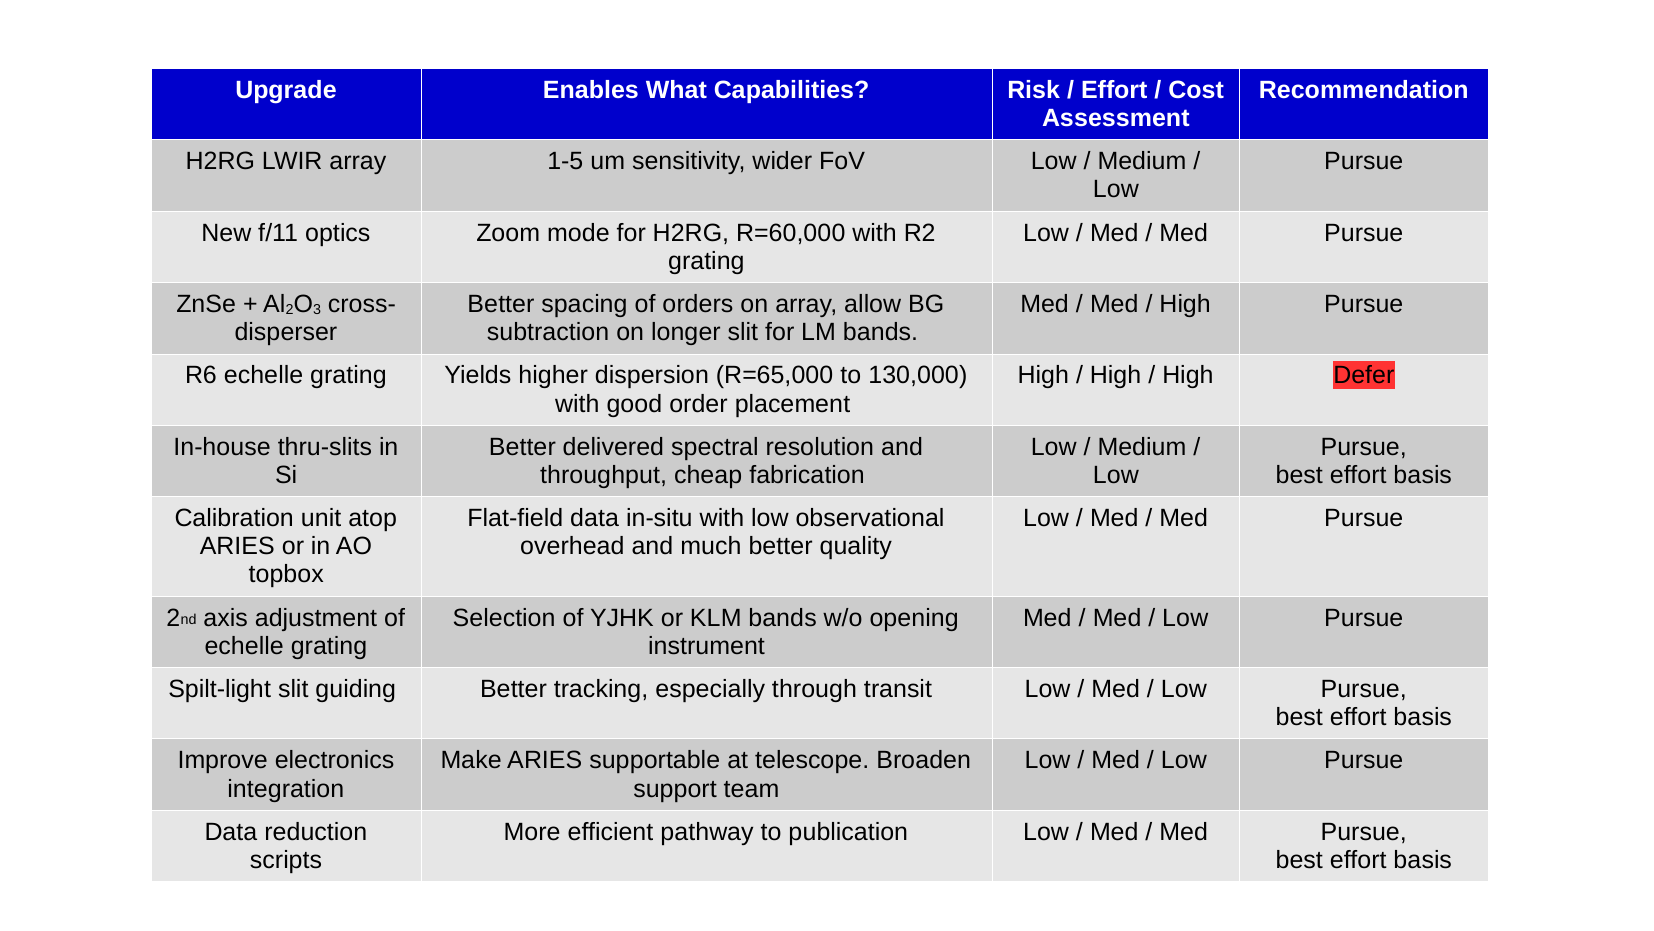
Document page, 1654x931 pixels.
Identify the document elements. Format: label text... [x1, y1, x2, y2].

table_cell Yields higher dispersion (R=65,000 to 130,000) with good order placement [422, 355, 992, 425]
table_cell Better delivered spectral resolution and throughput, cheap fabrication [422, 426, 992, 496]
table_cell New f/11 optics [152, 212, 421, 282]
table_cell Pursue, best effort basis [1240, 426, 1488, 496]
table_header Risk / Effort / Cost Assessment [993, 69, 1239, 139]
table_cell Data reduction scripts [152, 811, 421, 881]
table_cell Low / Med / Low [993, 739, 1239, 810]
table_cell Make ARIES supportable at telescope. Broaden support team [422, 739, 992, 810]
table_cell H2RG LWIR array [152, 140, 421, 211]
table_cell Pursue [1240, 212, 1488, 282]
table_cell Better tracking, especially through transit [422, 668, 992, 738]
table_cell Med / Med / Low [993, 597, 1239, 667]
table_cell Low / Medium / Low [993, 140, 1239, 211]
table_cell Improve electronics integration [152, 739, 421, 810]
table_cell Zoom mode for H2RG, R=60,000 with R2 grating [422, 212, 992, 282]
table_cell R6 echelle grating [152, 355, 421, 425]
table_cell 2nd axis adjustment of echelle grating [152, 597, 421, 667]
table_cell 1-5 um sensitivity, wider FoV [422, 140, 992, 211]
table_cell Pursue [1240, 597, 1488, 667]
table_cell Pursue [1240, 140, 1488, 211]
table_cell Med / Med / High [993, 283, 1239, 354]
table_cell Pursue [1240, 739, 1488, 810]
table_cell Low / Med / Low [993, 668, 1239, 738]
table_cell Pursue, best effort basis [1240, 811, 1488, 881]
table_cell Flat-field data in-situ with low observational overhead and much better quality [422, 497, 992, 596]
table_cell Low / Med / Med [993, 497, 1239, 596]
table_cell Selection of YJHK or KLM bands w/o opening instrument [422, 597, 992, 667]
table_cell High / High / High [993, 355, 1239, 425]
table_cell More efficient pathway to publication [422, 811, 992, 881]
table_cell Low / Med / Med [993, 811, 1239, 881]
table_cell ZnSe + Al2O3 cross-disperser [152, 283, 421, 354]
table_header Enables What Capabilities? [422, 69, 992, 139]
table_cell Pursue [1240, 497, 1488, 596]
table_cell Spilt-light slit guiding [152, 668, 421, 738]
table_cell Pursue, best effort basis [1240, 668, 1488, 738]
table_cell Defer [1240, 355, 1488, 425]
table_cell In-house thru-slits in Si [152, 426, 421, 496]
table_cell Low / Med / Med [993, 212, 1239, 282]
table_cell Calibration unit atop ARIES or in AO topbox [152, 497, 421, 596]
table_header Recommendation [1240, 69, 1488, 139]
table_cell Low / Medium / Low [993, 426, 1239, 496]
table_cell Better spacing of orders on array, allow BG subtraction on longer slit for LM bands. [422, 283, 992, 354]
table_header Upgrade [152, 69, 421, 139]
table_cell Pursue [1240, 283, 1488, 354]
